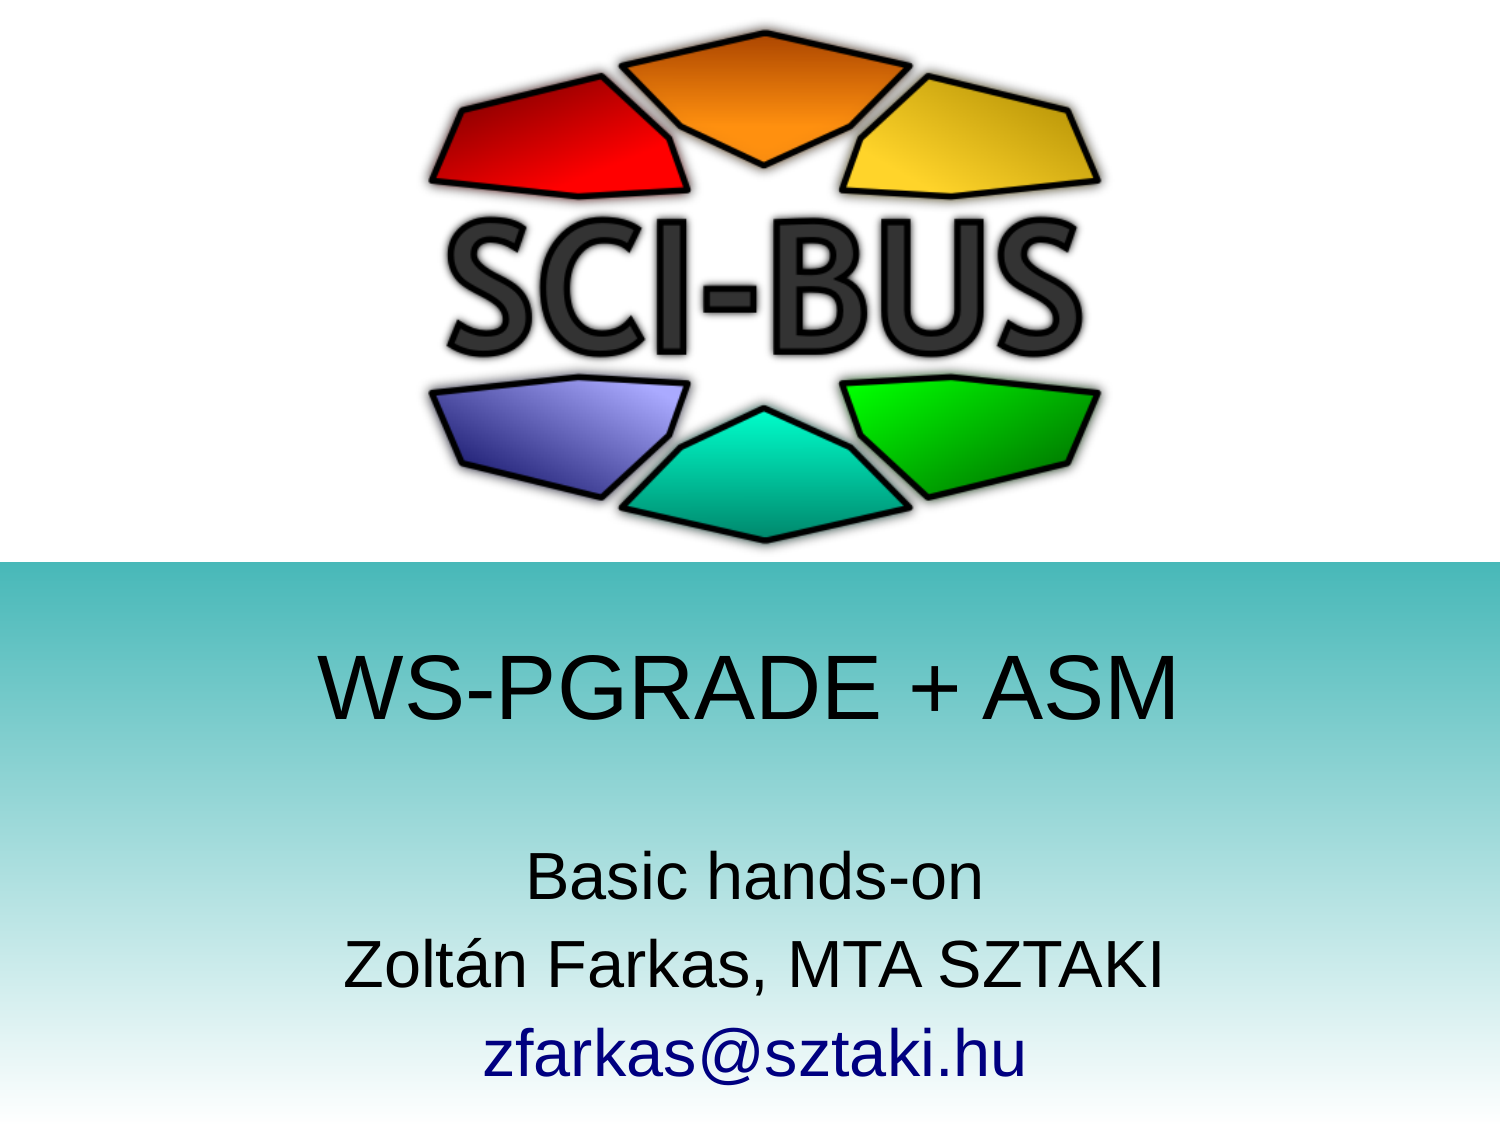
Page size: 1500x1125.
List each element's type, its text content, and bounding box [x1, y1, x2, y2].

title WS-PGRADE + ASM [112, 562, 1388, 804]
picture [413, 17, 1117, 557]
subtitle Basic hands-on Zoltán Farkas, MTA SZTAKI zfarkas@sztaki.hu [230, 834, 1281, 1099]
